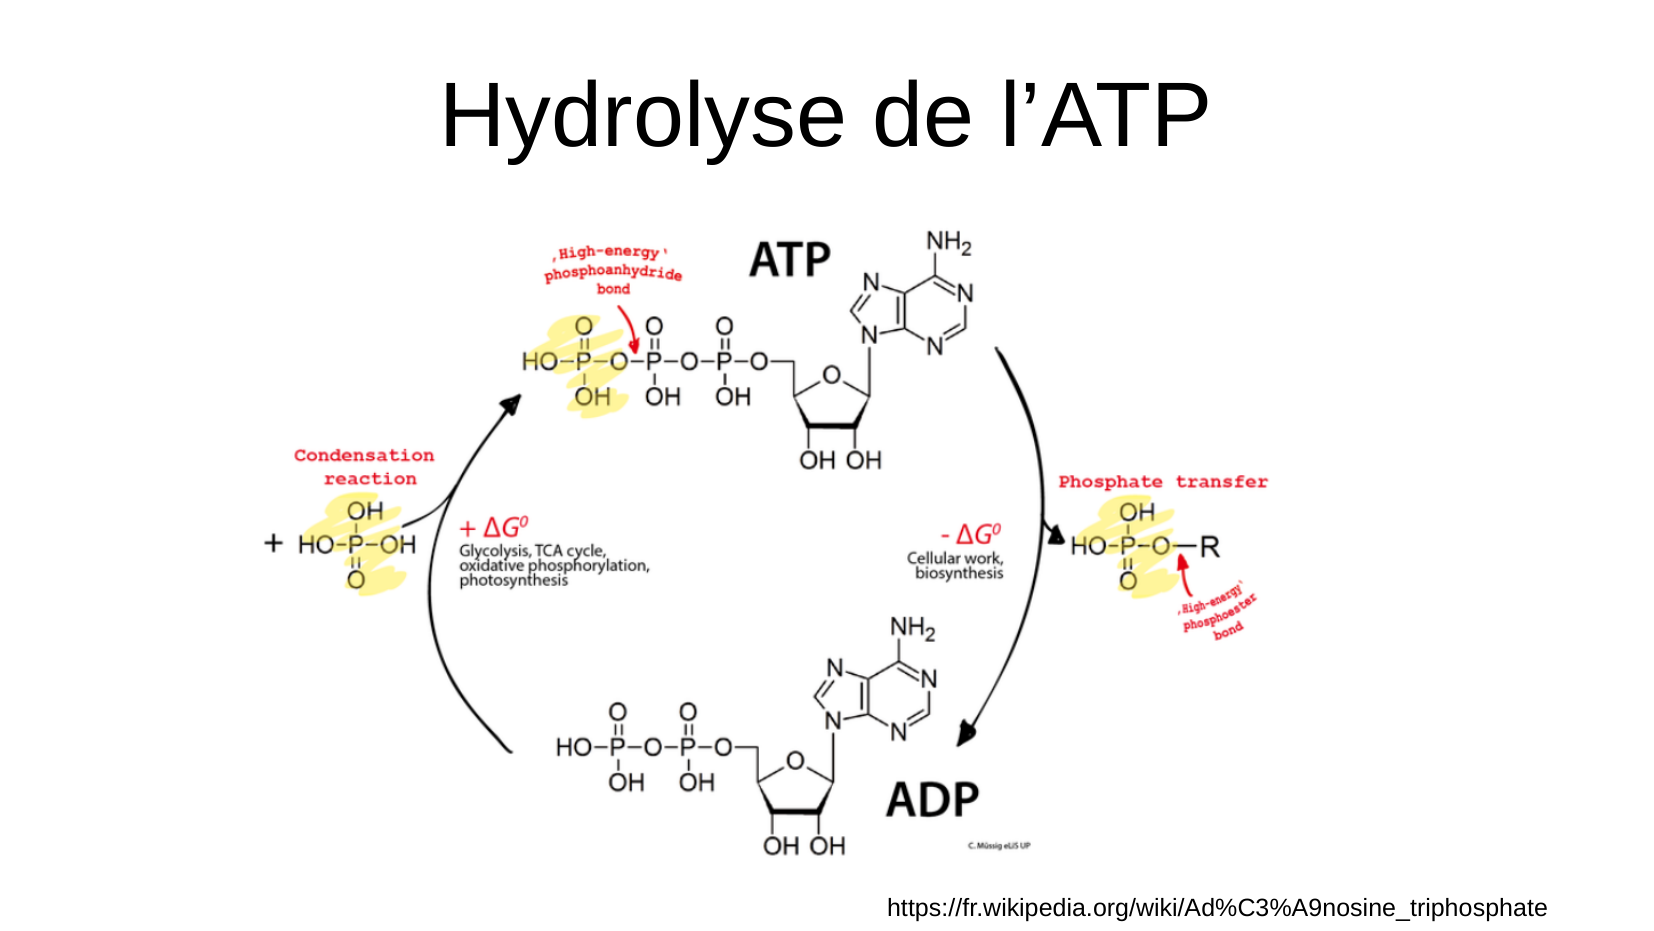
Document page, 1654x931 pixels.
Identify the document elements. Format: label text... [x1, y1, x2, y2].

title Hydrolyse de l’ATP [82, 37, 1571, 193]
picture [212, 192, 1404, 867]
text_box https://fr.wikipedia.org/wiki/Ad%C3%A9nosine_triphosphate [872, 885, 1654, 931]
